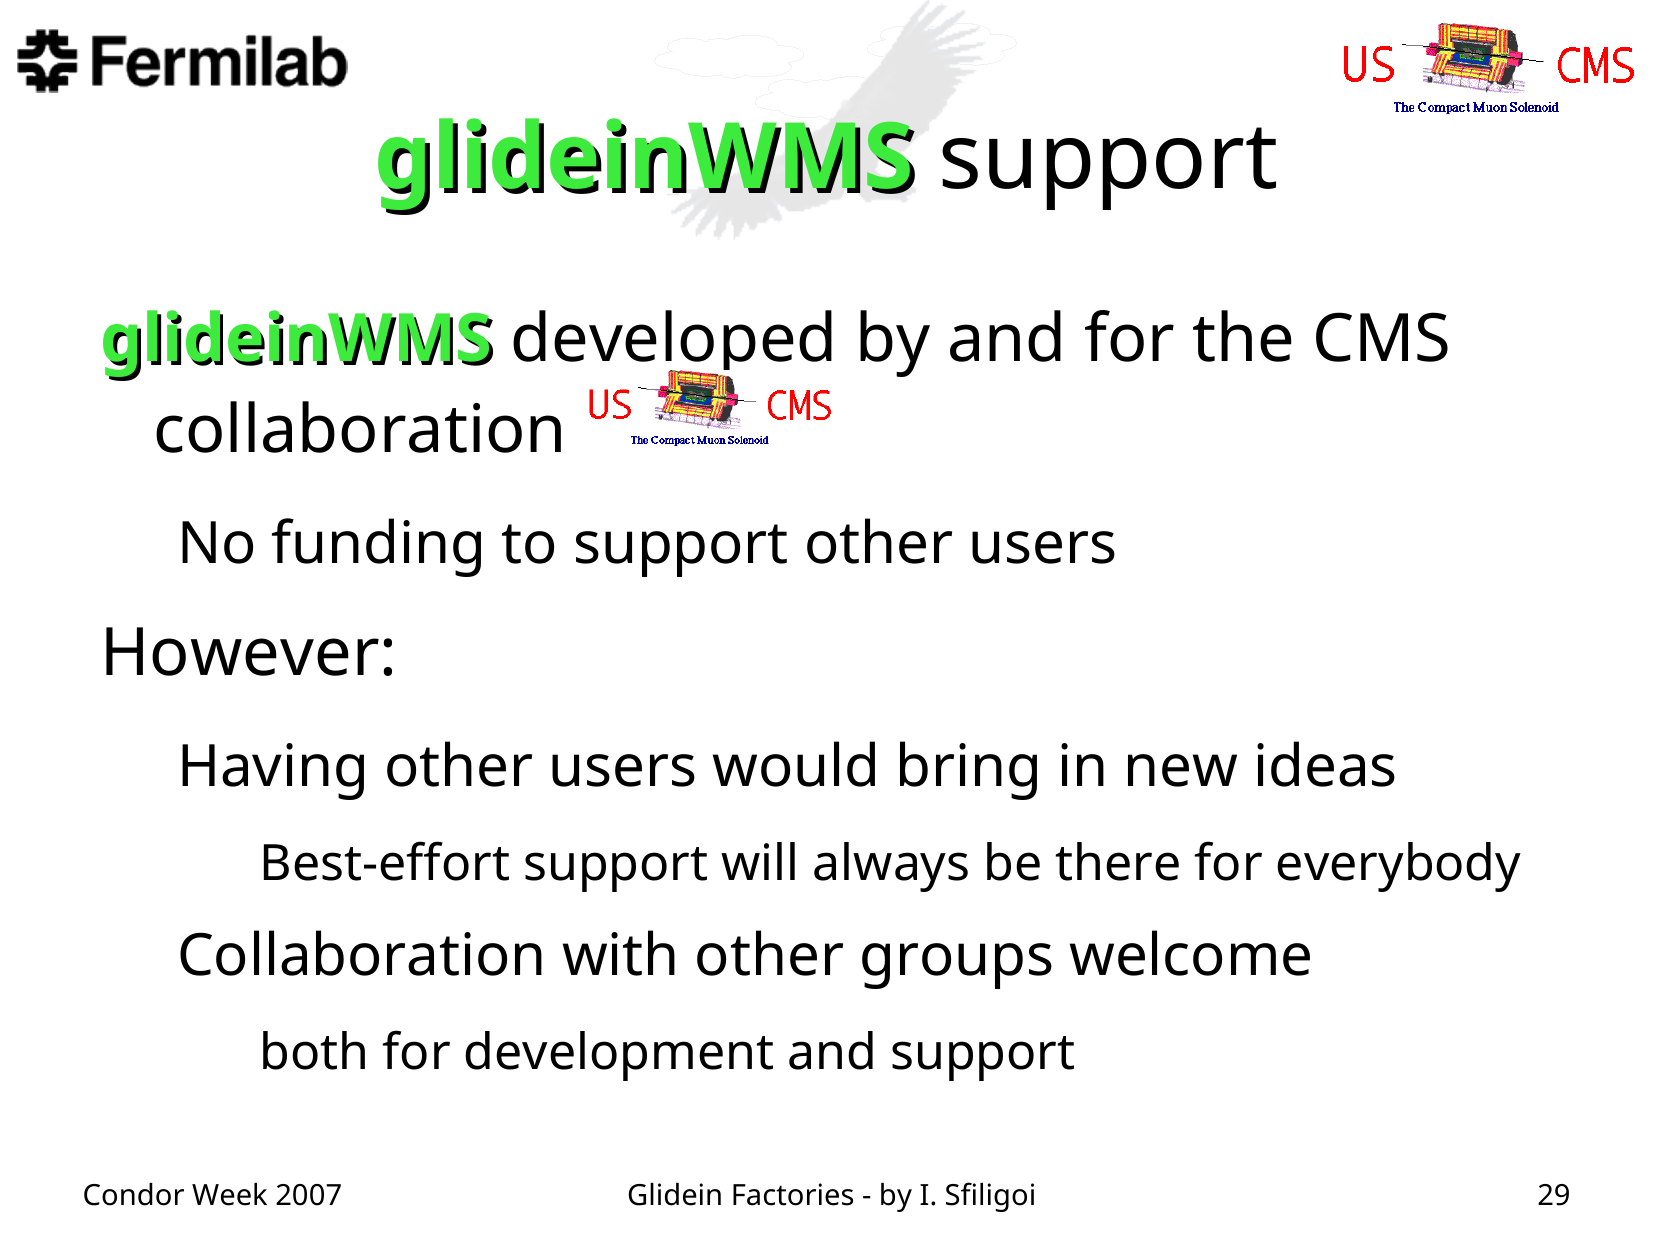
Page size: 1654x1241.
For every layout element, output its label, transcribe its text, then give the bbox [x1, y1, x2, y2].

picture [586, 370, 833, 446]
title glideinWMS support [82, 49, 1571, 257]
picture [17, 29, 348, 93]
list glideinWMS developed by and for the CMS collaboration No funding to support other users However: Having other users would bring in new ideas Best-effort support will always be there for everybody Collaboration with other groups welcome both for development and support [82, 290, 1571, 1155]
picture [1340, 23, 1636, 114]
